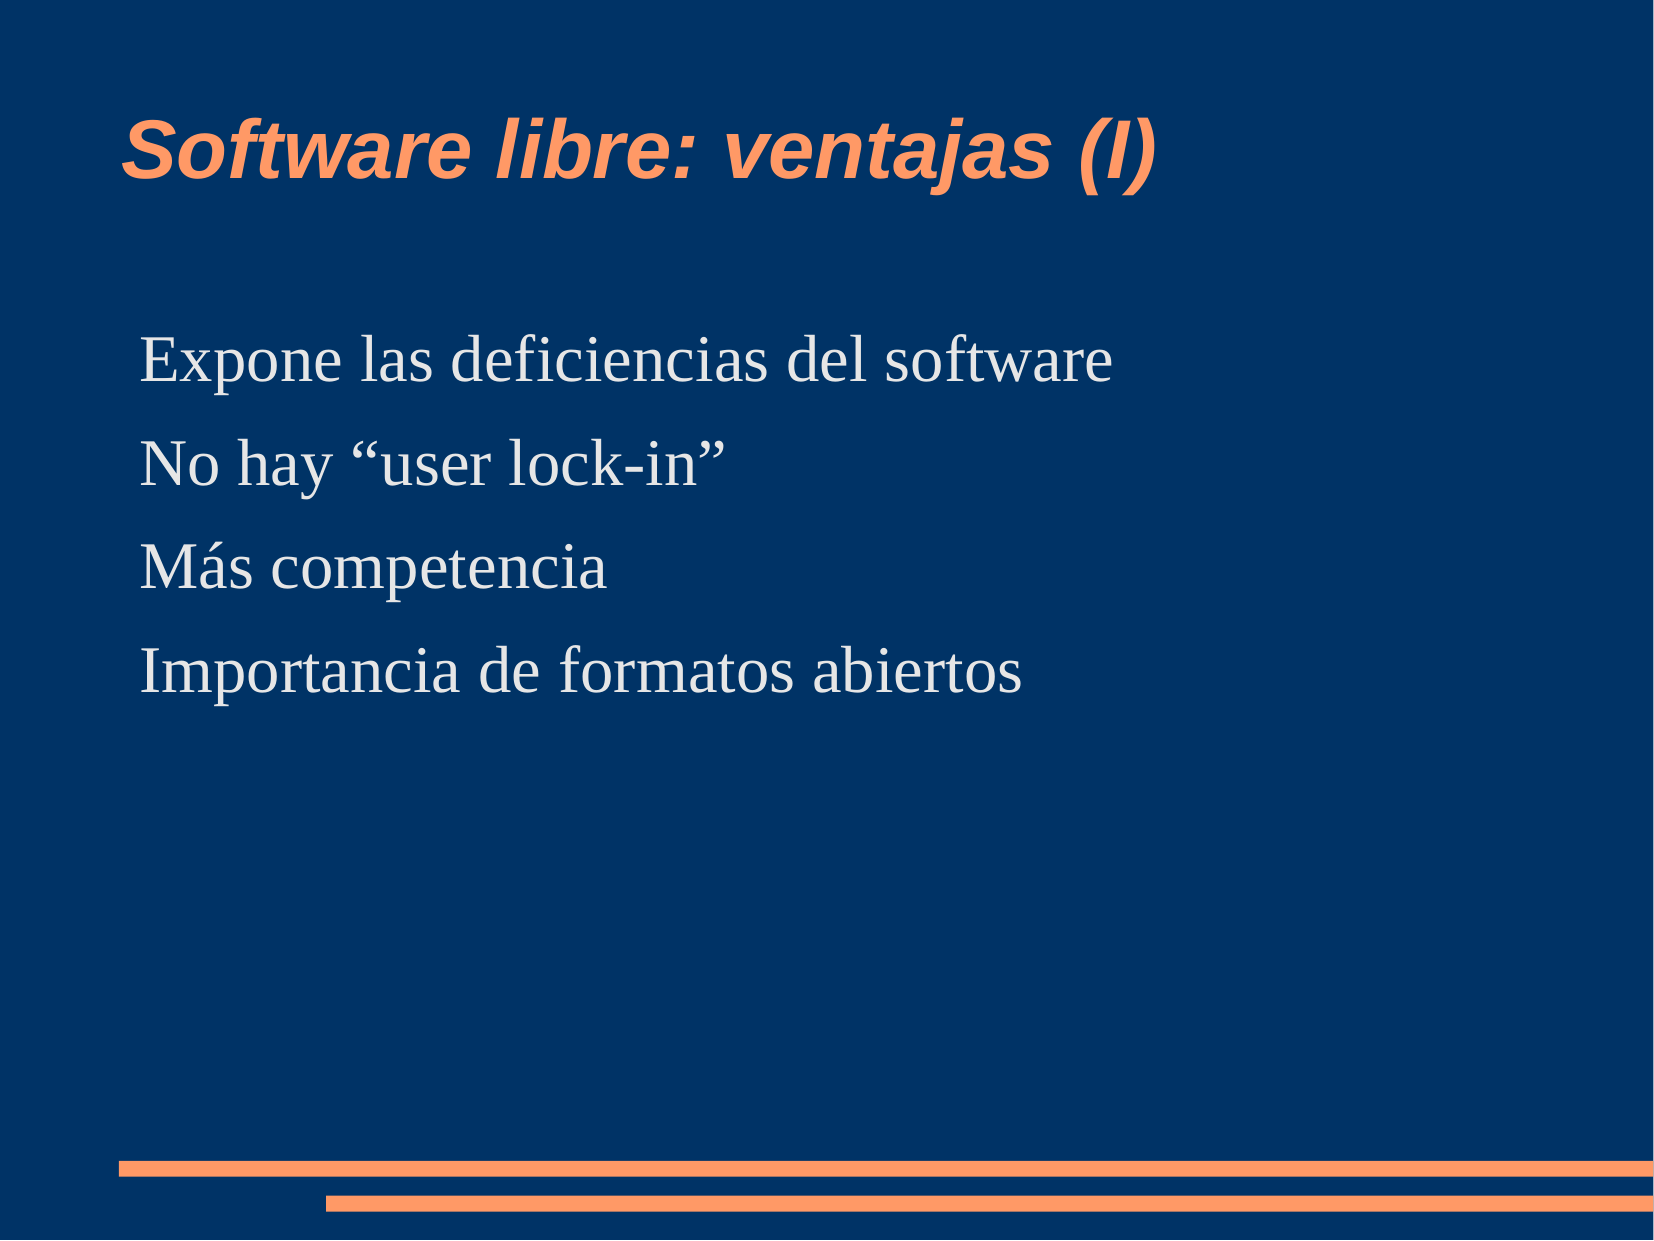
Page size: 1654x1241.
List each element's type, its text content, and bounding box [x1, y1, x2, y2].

list Expone las deficiencias del software No hay “user lock-in” Más competencia Importancia de formatos abiertos [121, 322, 1561, 1118]
title Software libre: ventajas (I) [121, 53, 1534, 246]
